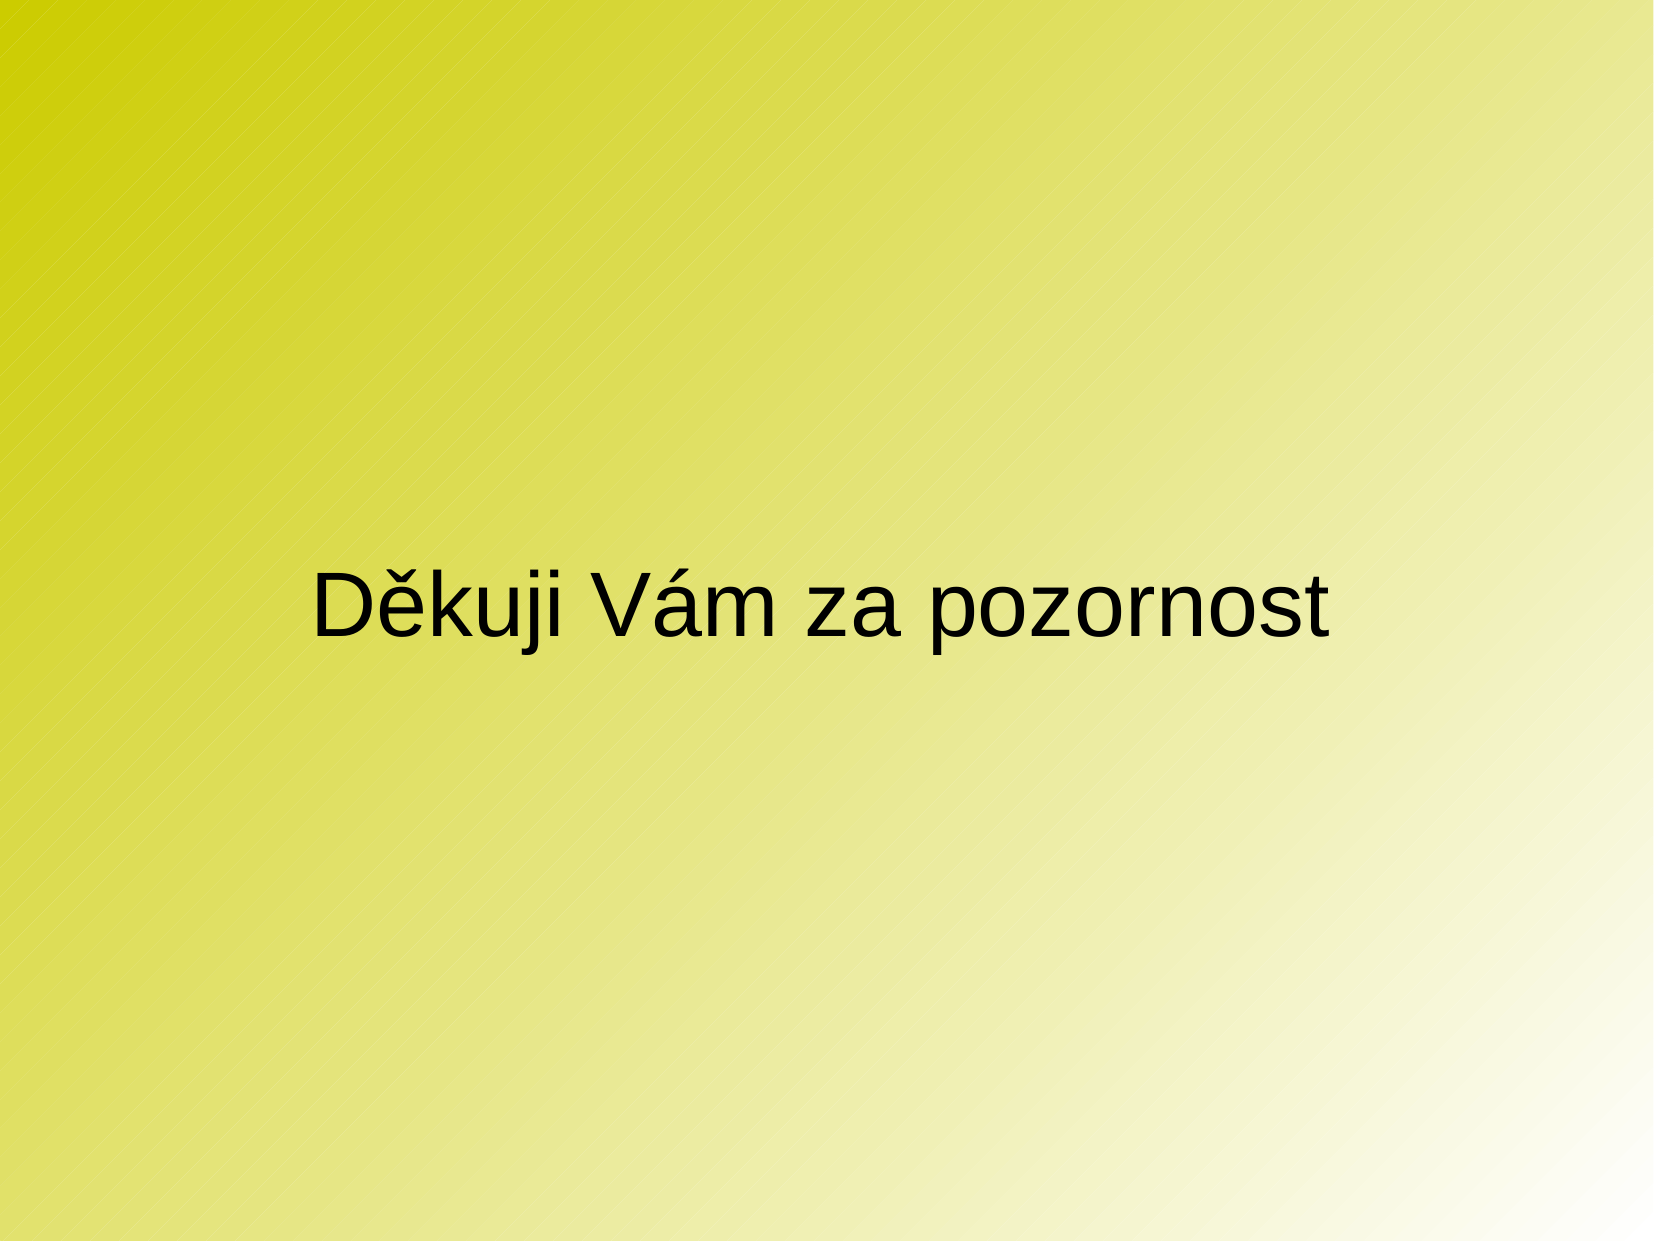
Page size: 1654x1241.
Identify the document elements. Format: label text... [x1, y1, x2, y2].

title Děkuji Vám za pozornost [76, 501, 1565, 709]
